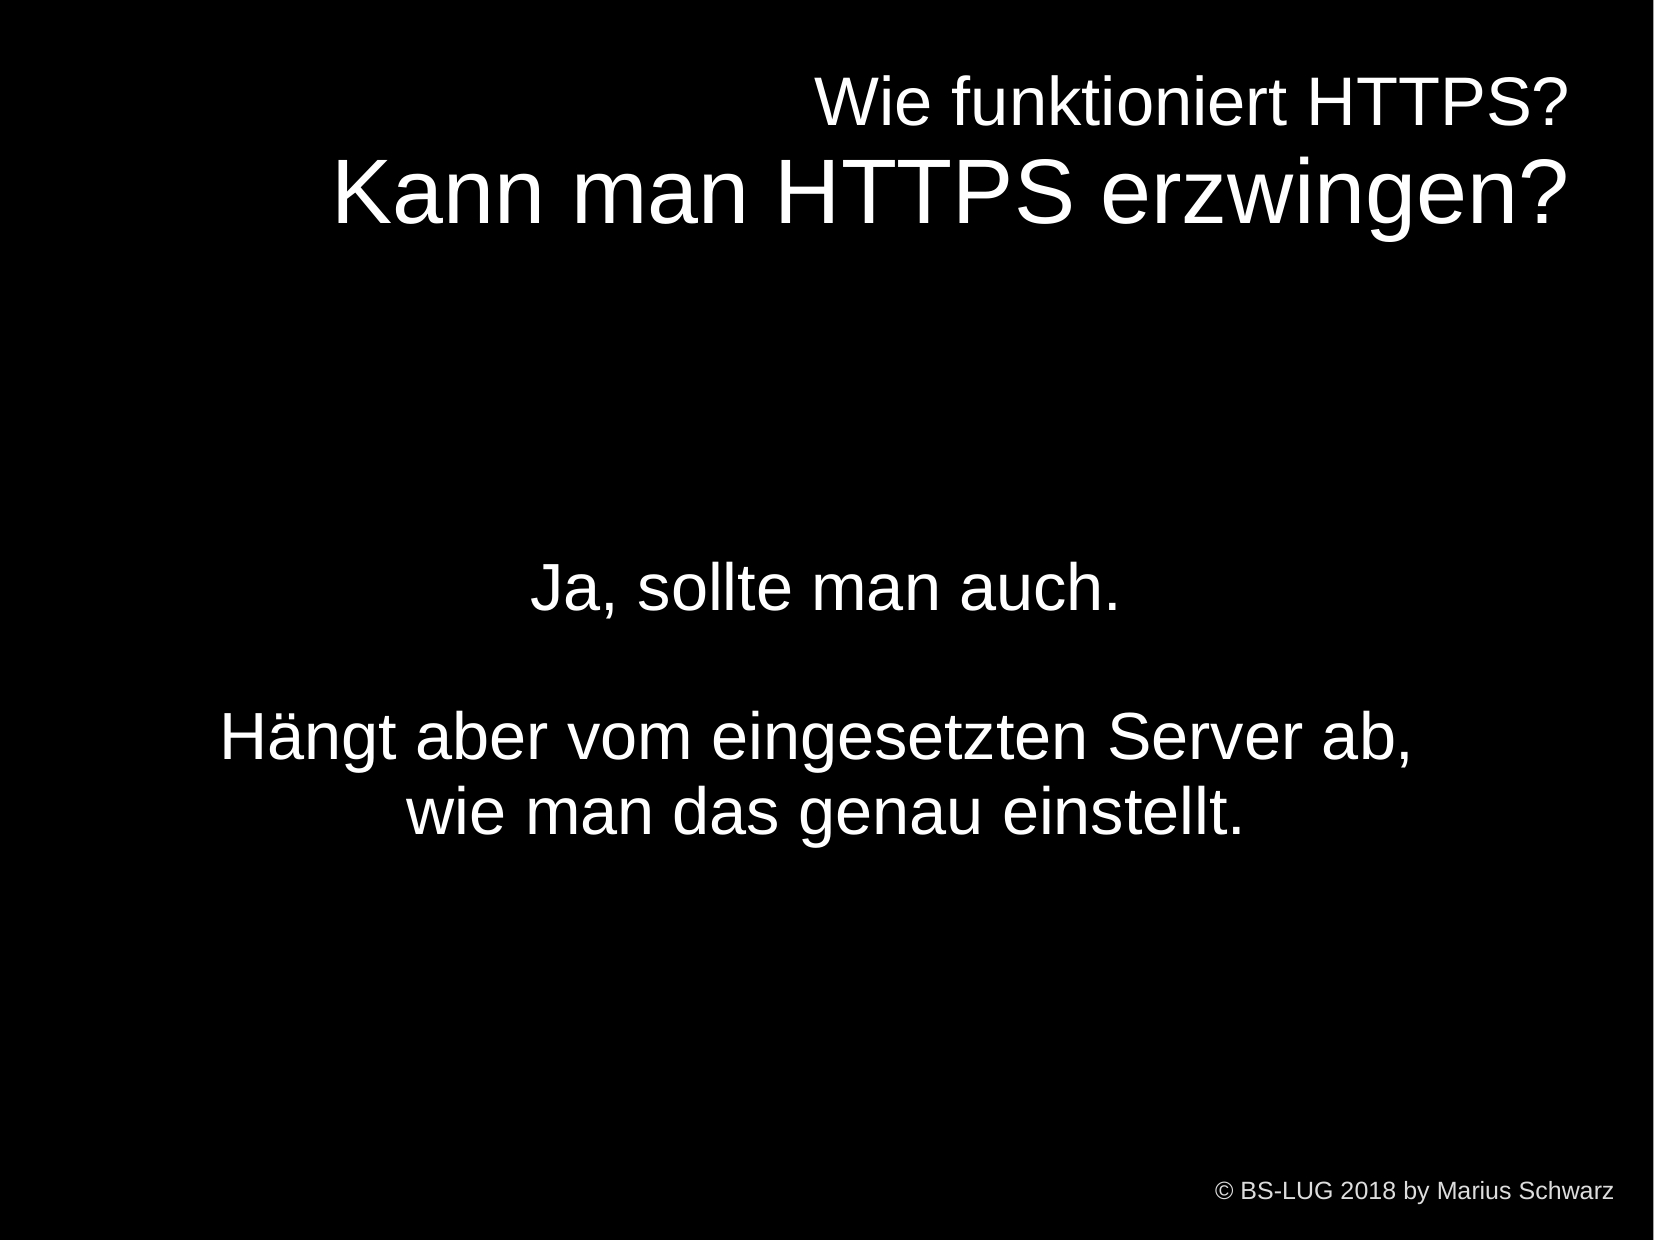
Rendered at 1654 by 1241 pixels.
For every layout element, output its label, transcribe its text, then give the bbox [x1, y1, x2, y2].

subtitle Ja, sollte man auch. Hängt aber vom eingesetzten Server ab, wie man das genau einstellt. [82, 290, 1571, 1109]
title Wie funktioniert HTTPS? Kann man HTTPS erzwingen? [82, 49, 1571, 257]
text_box © BS-LUG 2018 by Marius Schwarz [1133, 1169, 1630, 1213]
